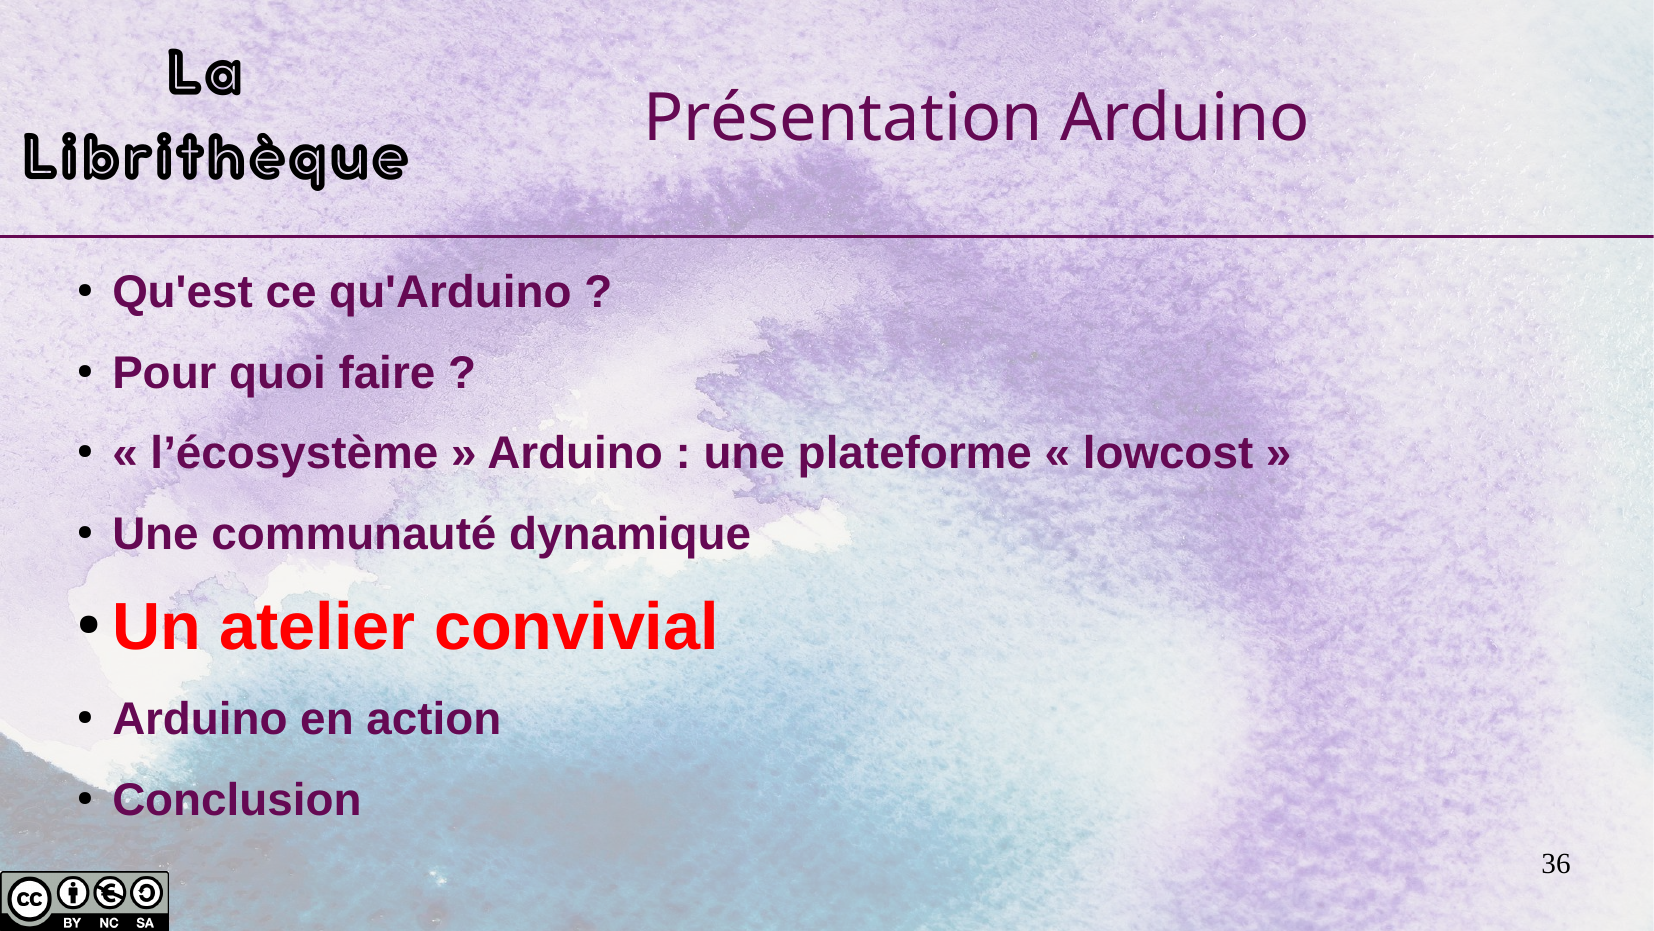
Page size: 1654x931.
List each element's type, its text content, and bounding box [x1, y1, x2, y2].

list Qu'est ce qu'Arduino ? Pour quoi faire ? « l’écosystème » Arduino : une plateforme « lowcost » Une communauté dynamique Un atelier convivial Arduino en action Conclusion [76, 265, 1565, 827]
picture [0, 871, 169, 931]
picture [4, 46, 383, 193]
title Présentation Arduino [383, 37, 1571, 193]
